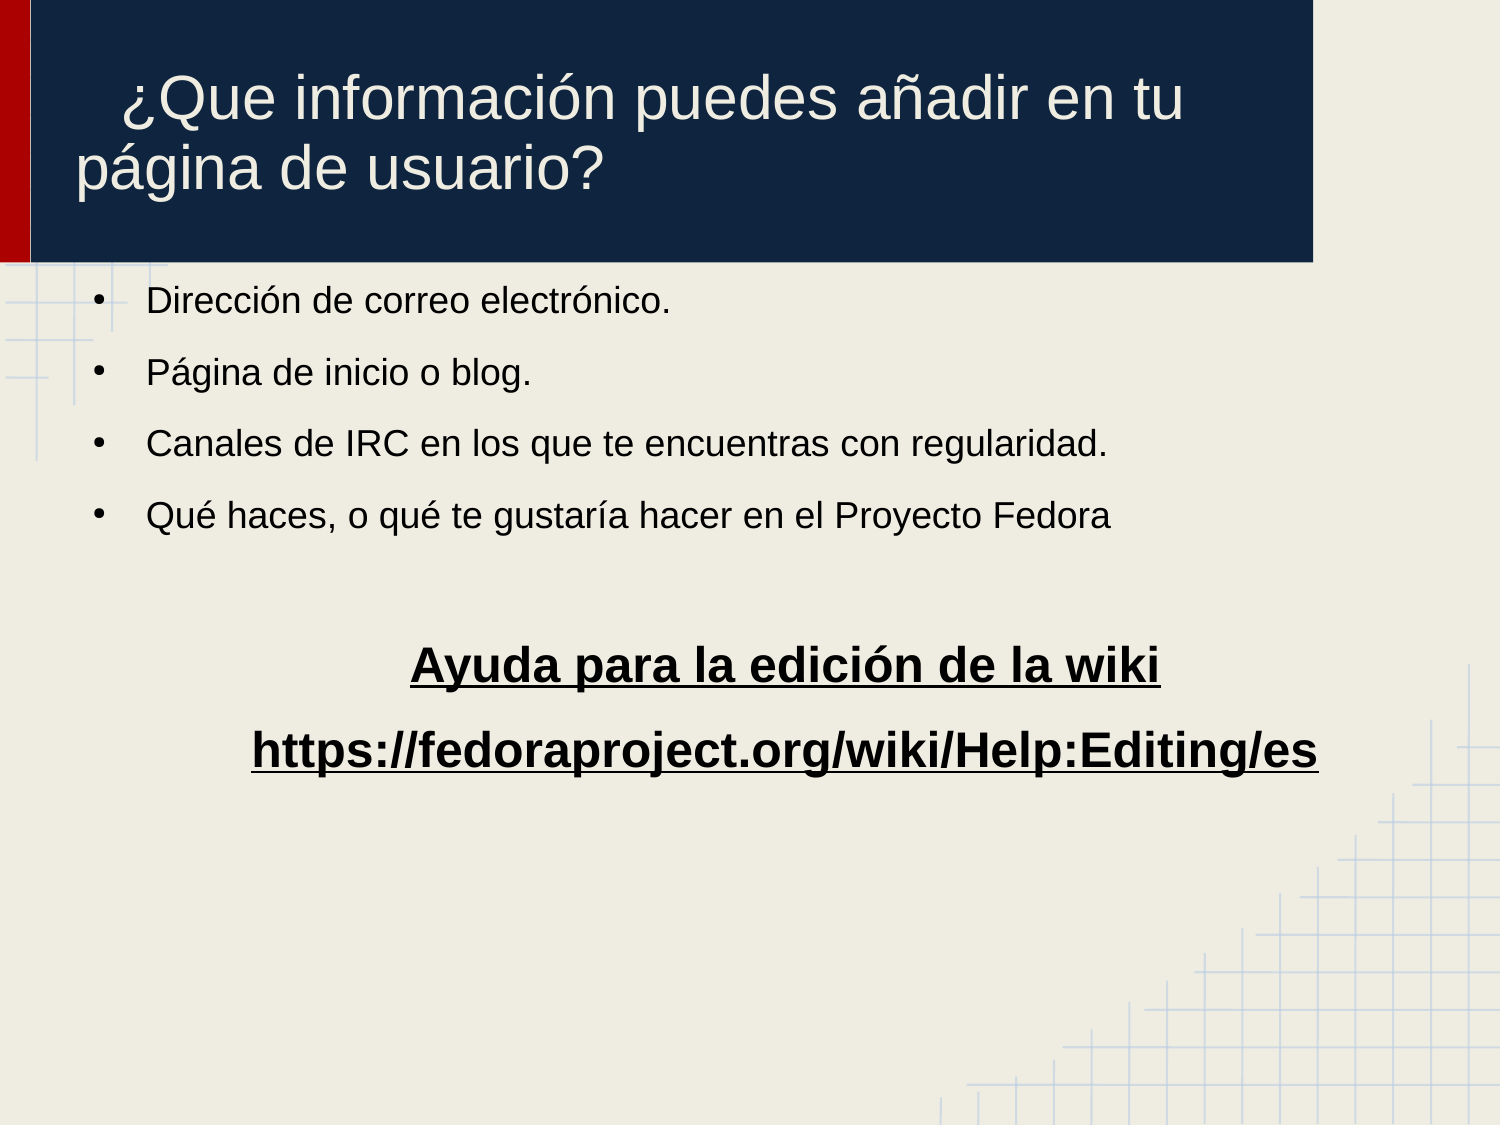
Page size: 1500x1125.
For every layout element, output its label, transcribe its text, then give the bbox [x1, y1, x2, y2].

title ¿Que información puedes añadir en tu página de usuario? [75, 22, 1276, 244]
list Dirección de correo electrónico. Página de inicio o blog. Canales de IRC en los que te encuentras con regularidad. Qué haces, o qué te gustaría hacer en el Proyecto Fedora Ayuda para la edición de la wiki https://fedoraproject.org/wiki/Help:Editing/es [75, 279, 1425, 933]
